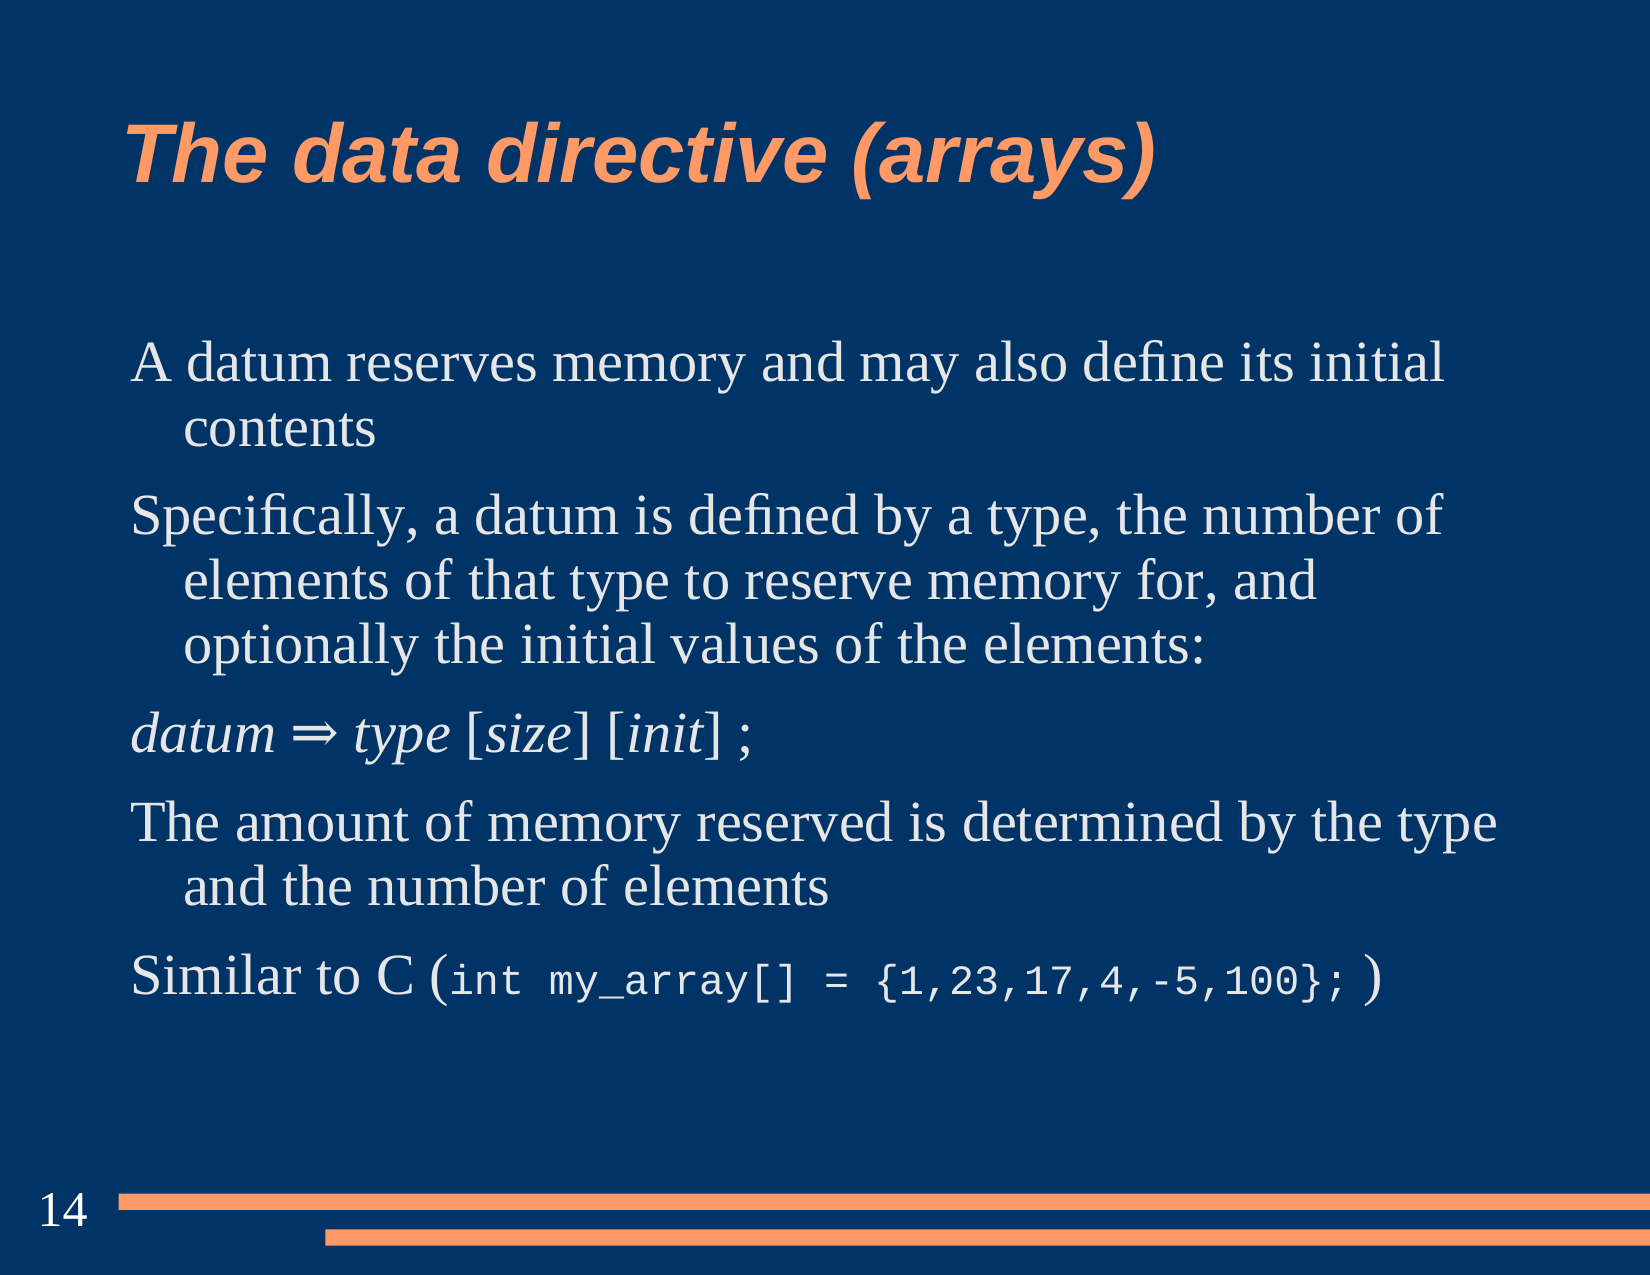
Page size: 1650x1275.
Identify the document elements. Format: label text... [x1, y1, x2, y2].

list A datum reserves memory and may also deﬁne its initial contents Speciﬁcally, a datum is deﬁned by a type, the number of elements of that type to reserve memory for, and optionally the initial values of the elements: datum ⇒ type [size] [init] ; The amount of memory reserved is determined by the type and the number of elements Similar to C (int my_array[] = {1,23,17,4,-5,100}; ) [112, 329, 1549, 1163]
text_box 14 [37, 1182, 113, 1238]
title The data directive (arrays) [121, 47, 1531, 261]
